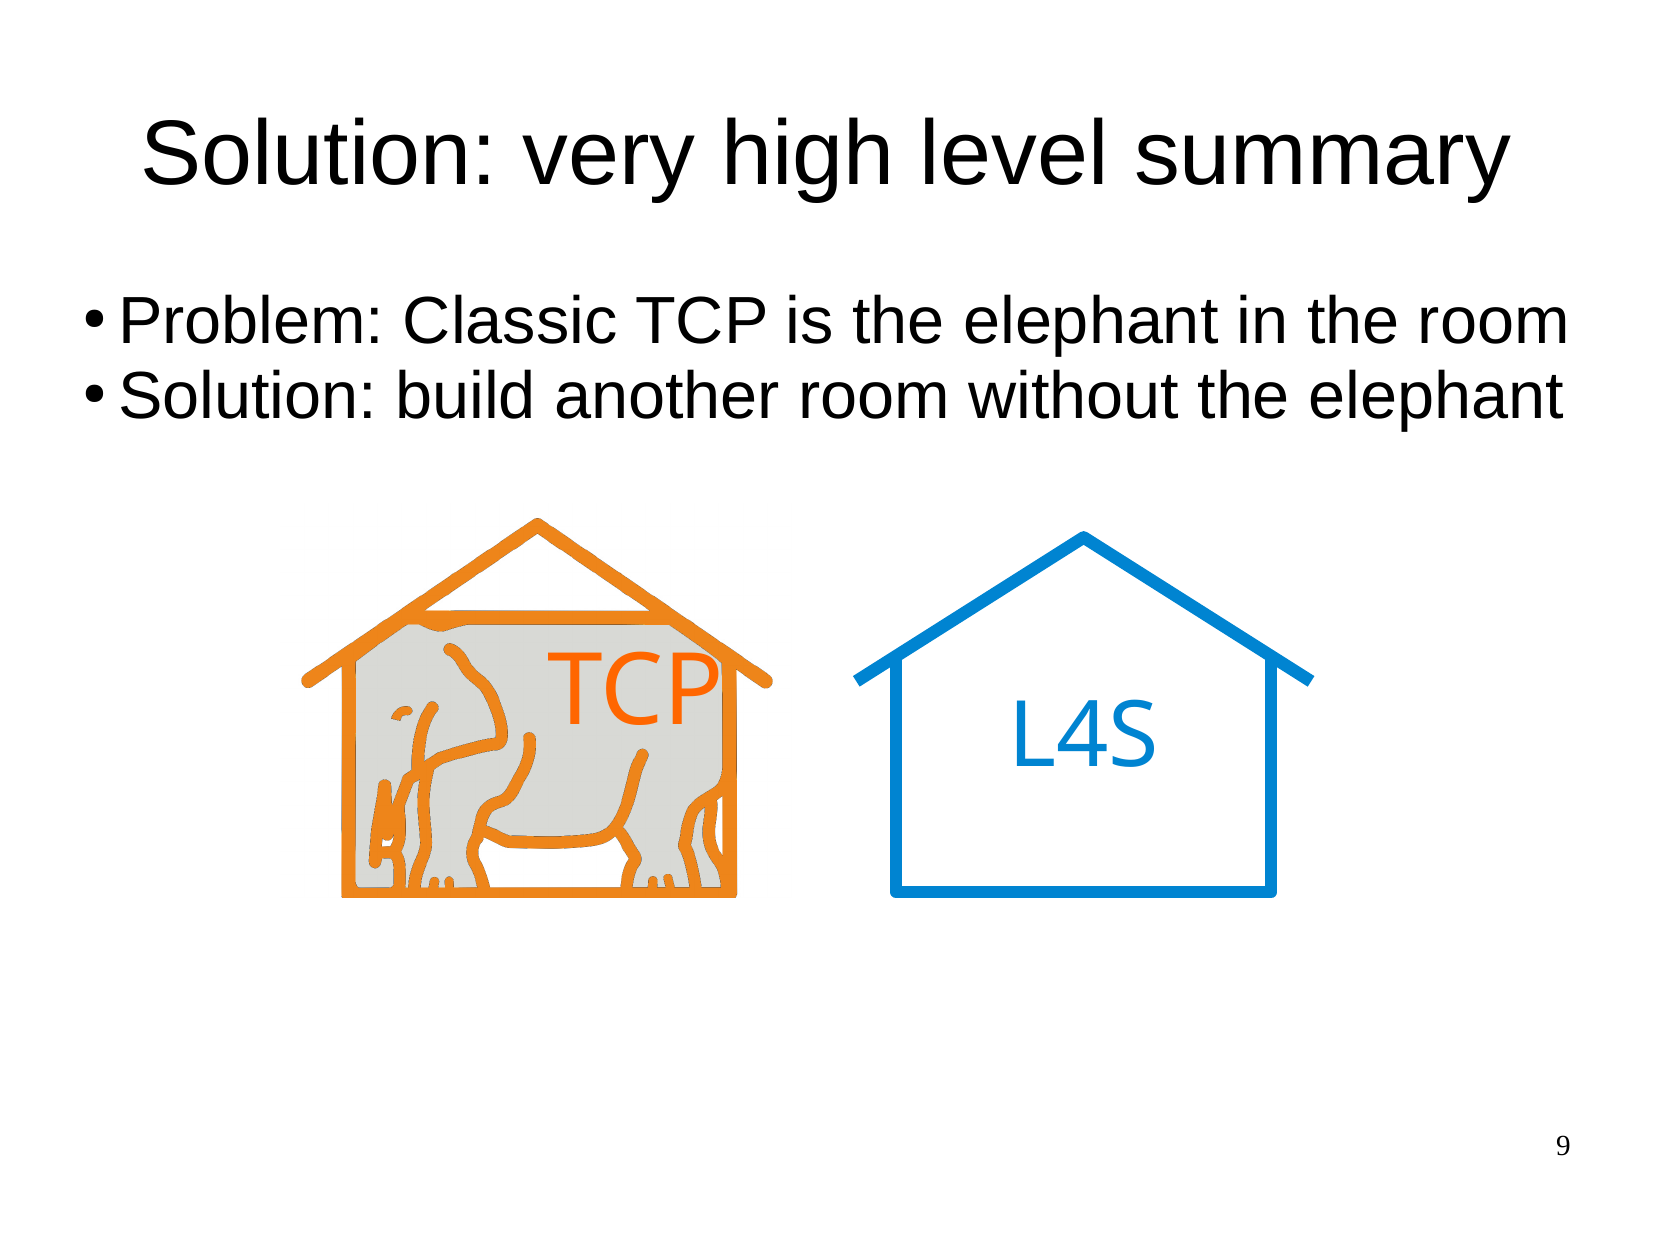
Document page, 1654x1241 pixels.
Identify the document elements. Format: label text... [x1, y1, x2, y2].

subtitle Problem: Classic TCP is the elephant in the room Solution: build another room without the elephant [82, 283, 1583, 1111]
title Solution: very high level summary [82, 49, 1571, 257]
text_box L4S [896, 659, 1272, 804]
